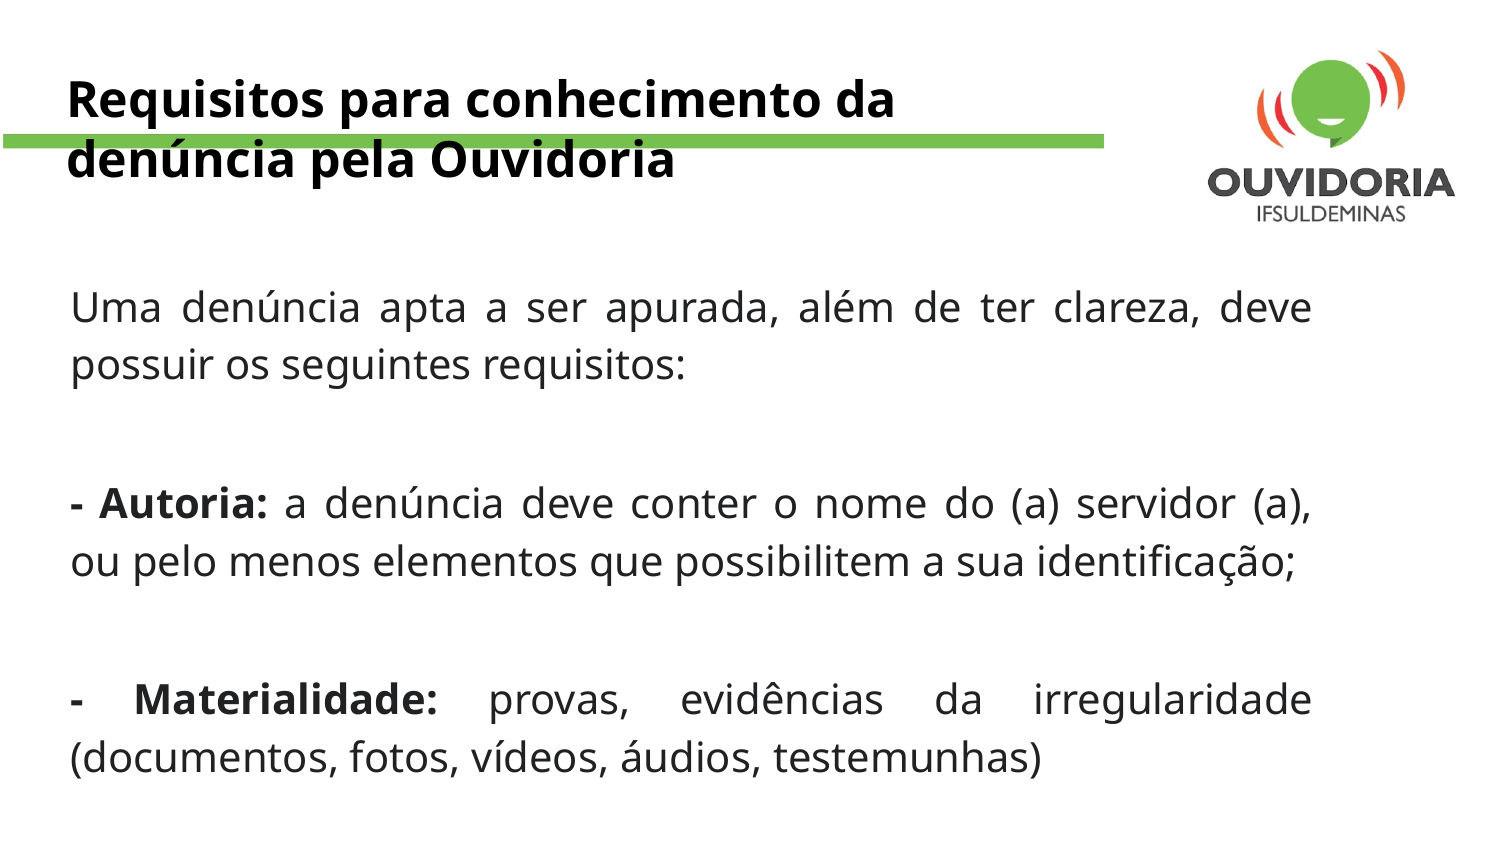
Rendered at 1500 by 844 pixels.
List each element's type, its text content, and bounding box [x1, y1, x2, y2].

picture [3, 0, 1500, 844]
text_box Uma denúncia apta a ser apurada, além de ter clareza, deve possuir os seguintes requisitos: - Autoria: a denúncia deve conter o nome do (a) servidor (a), ou pelo menos elementos que possibilitem a sua identificação; - Materialidade: provas, evidências da irregularidade (documentos, fotos, vídeos, áudios, testemunhas) [55, 147, 1329, 831]
text_box Requisitos para conhecimento da denúncia pela Ouvidoria [51, 52, 1123, 130]
